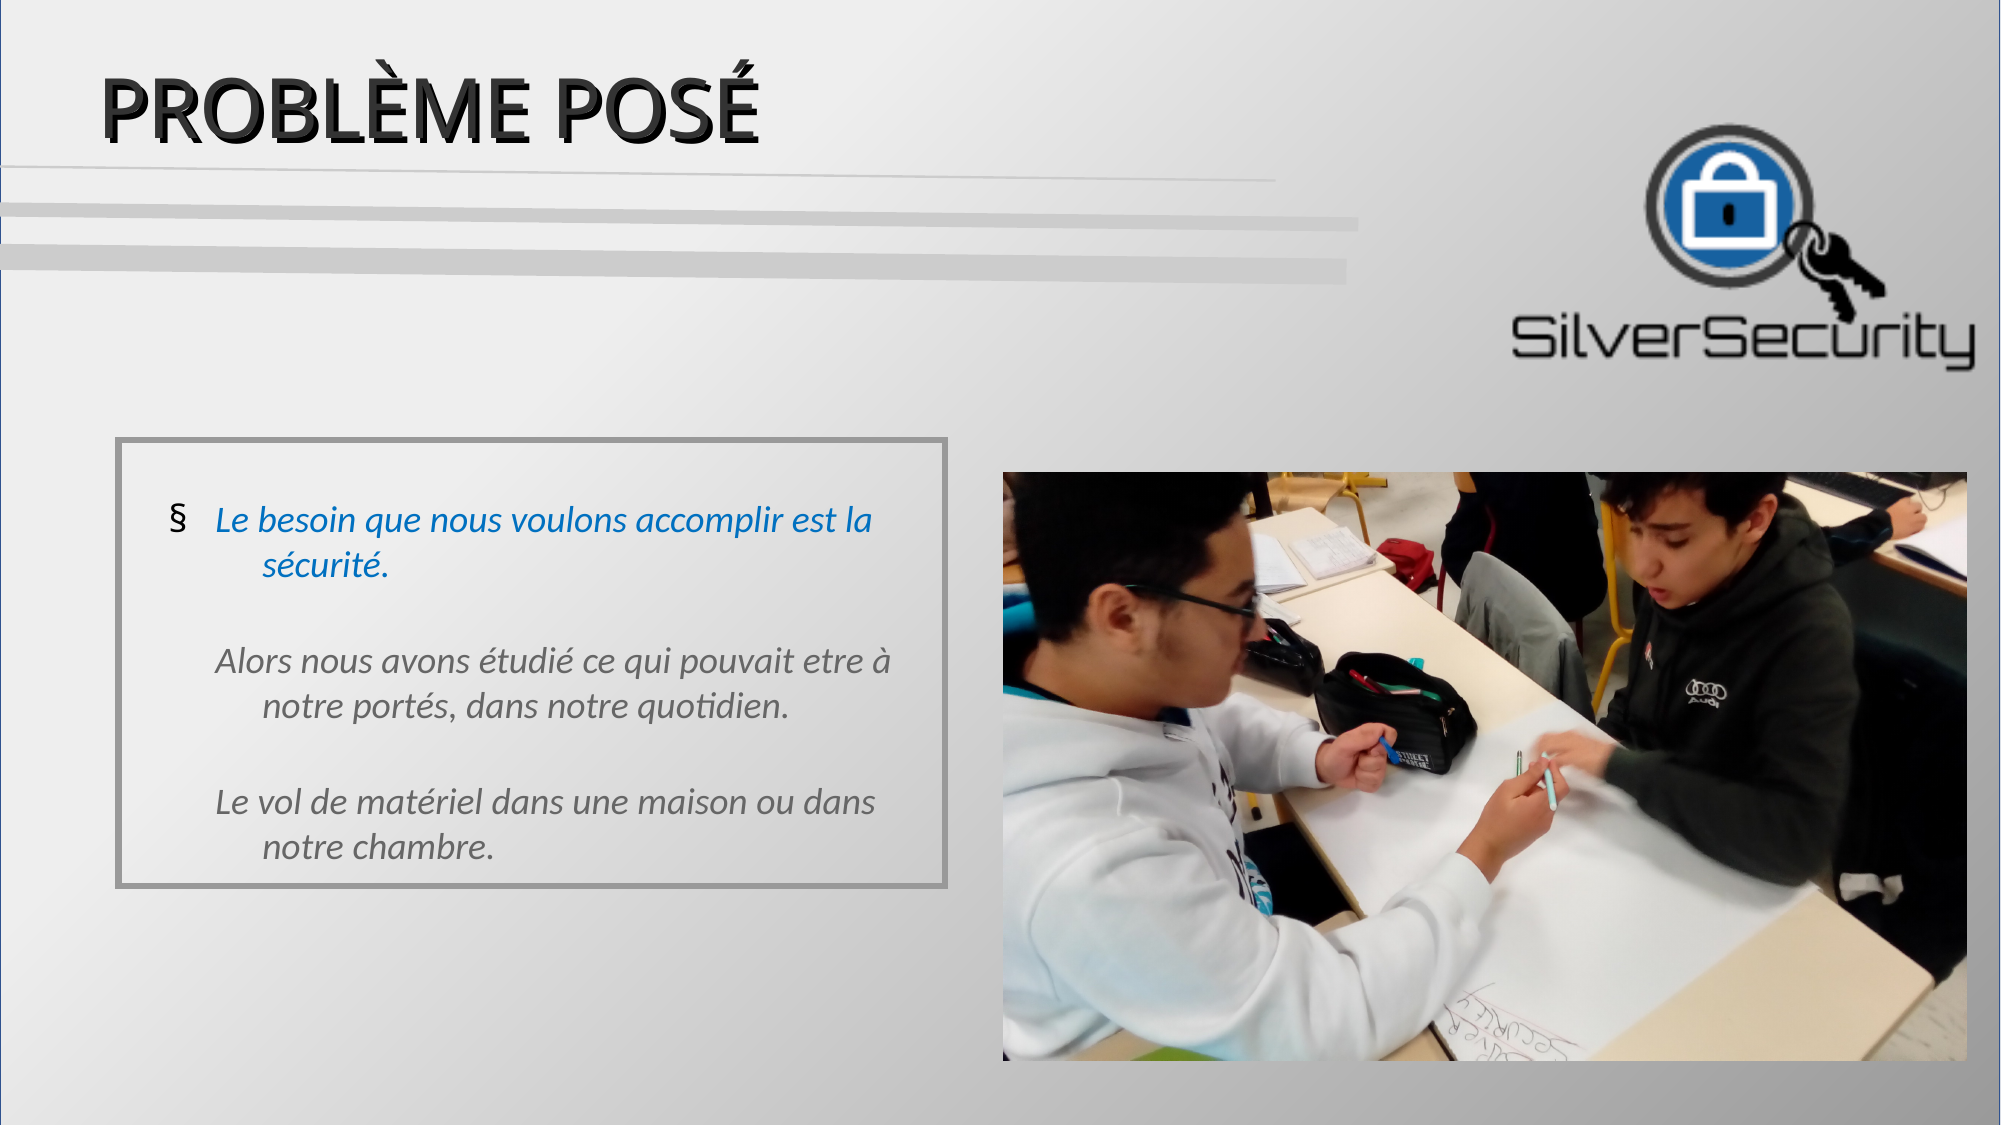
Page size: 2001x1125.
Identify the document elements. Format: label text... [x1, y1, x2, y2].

text_box PROBLÈME POSÉ [82, 48, 1096, 367]
text_box Le besoin que nous voulons accomplir est la sécurité. Alors nous avons étudié ce qui pouvait etre à notre portés, dans notre quotidien. Le vol de matériel dans une maison ou dans notre chambre. [154, 488, 917, 971]
picture [1003, 0, 2001, 1061]
